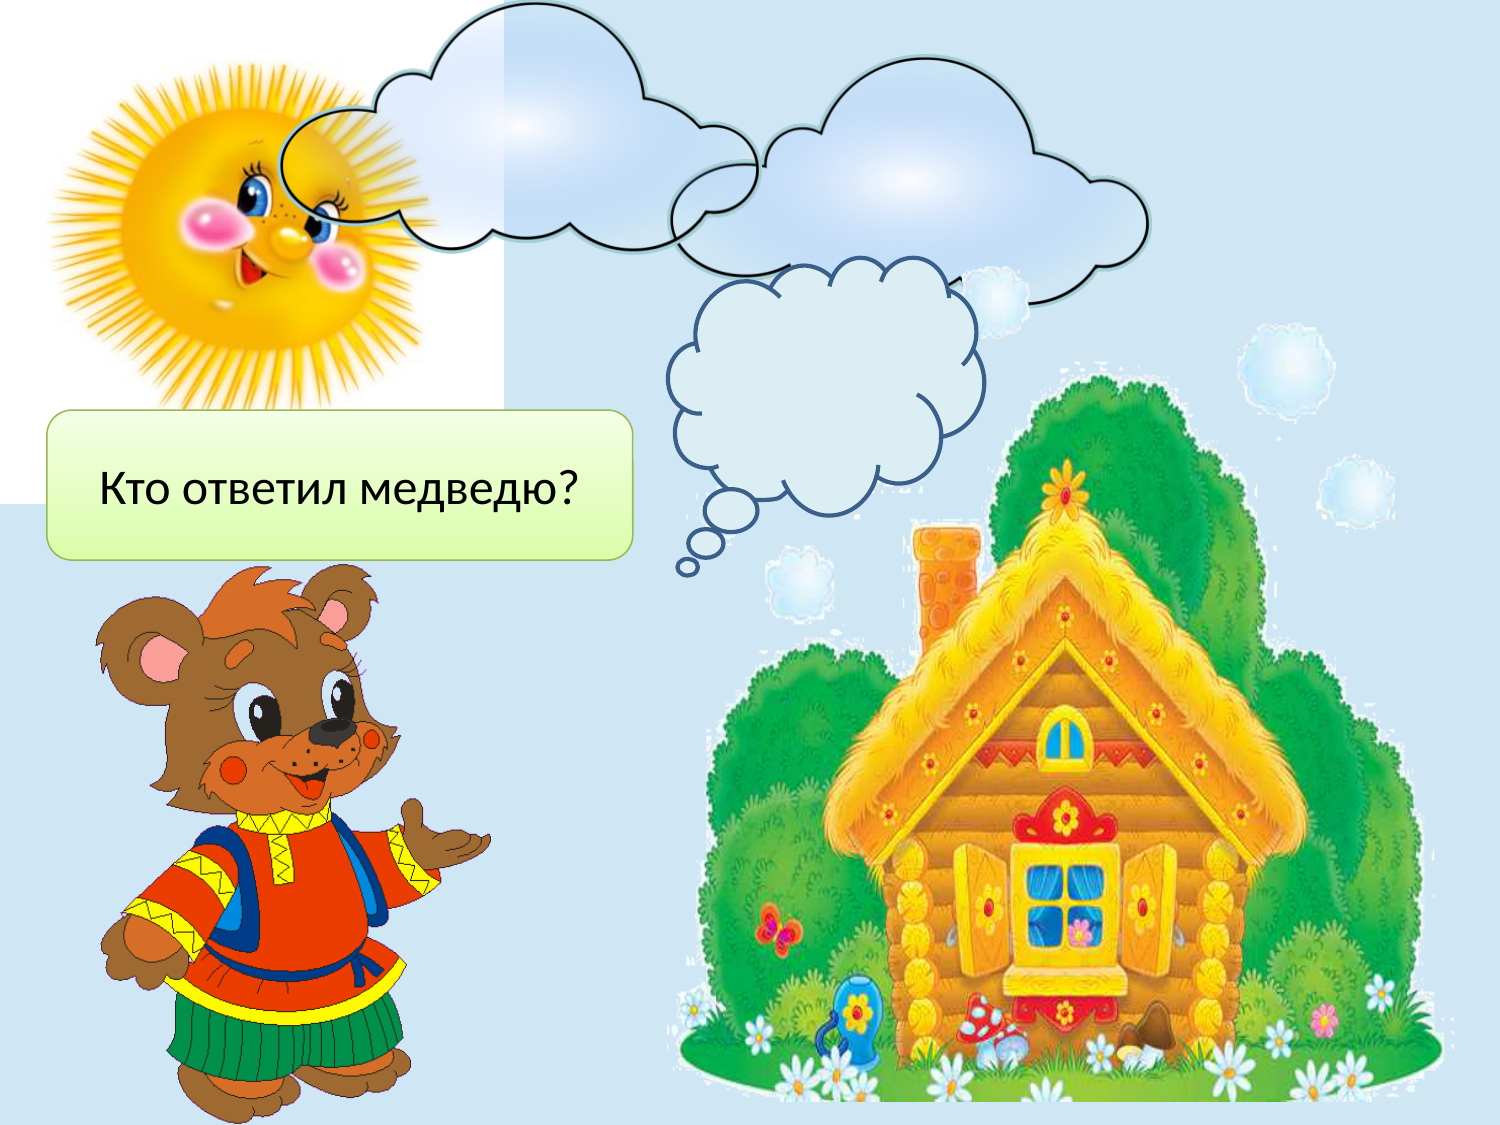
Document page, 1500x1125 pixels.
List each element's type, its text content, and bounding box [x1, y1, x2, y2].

picture [93, 562, 493, 1125]
picture [0, 0, 1454, 1102]
text_box [667, 257, 985, 533]
text_box [688, 529, 724, 558]
text_box [677, 558, 698, 576]
text_box Кто ответил медведю? [46, 410, 633, 561]
